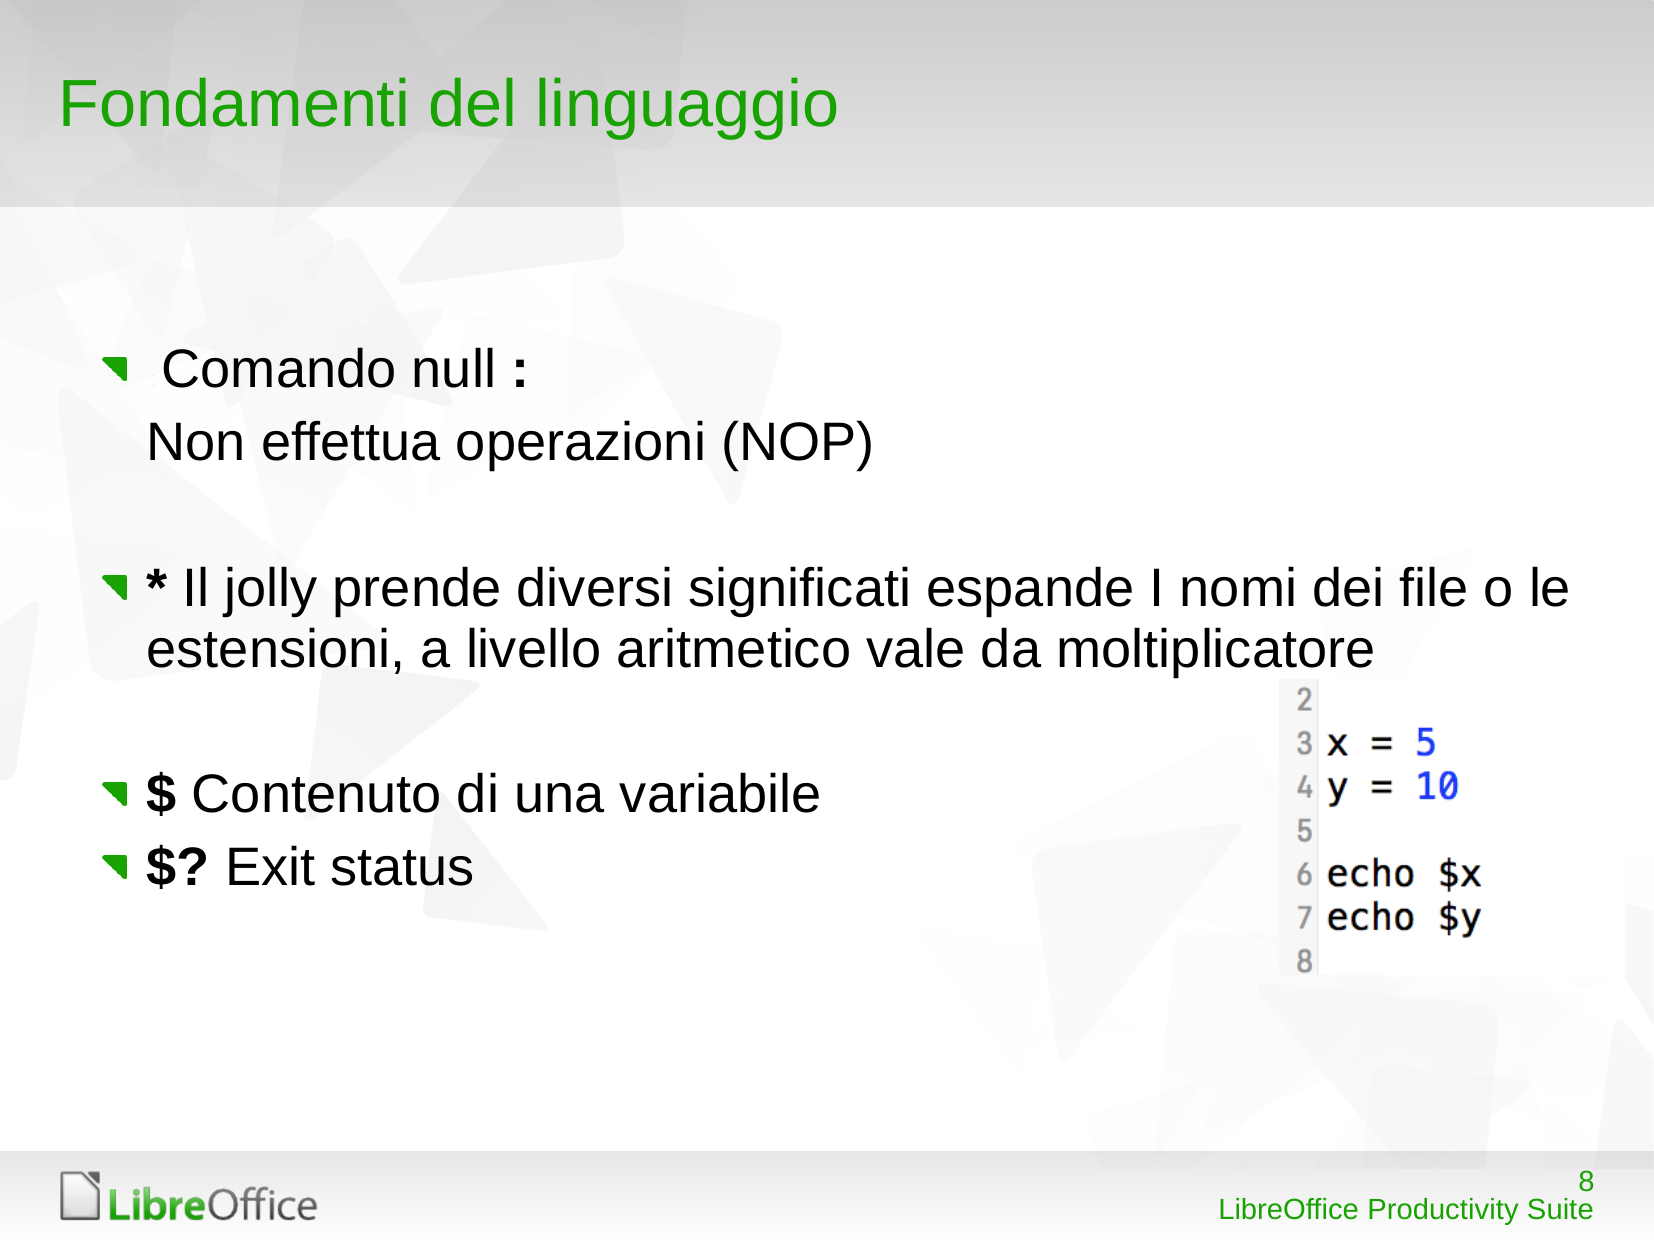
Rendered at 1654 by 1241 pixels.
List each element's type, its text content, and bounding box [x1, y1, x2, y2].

picture [41, 1152, 337, 1240]
title Fondamenti del linguaggio [59, 29, 1595, 178]
list :Comando null : Non effettua operazioni (NOP) * Il jolly prende diversi significati espande I nomi dei file o le estensioni, a livello aritmetico vale da moltiplicatore $ Contenuto di una variabile $? Exit status [59, 265, 1595, 1123]
picture [915, 548, 1654, 1169]
picture [0, 0, 783, 931]
